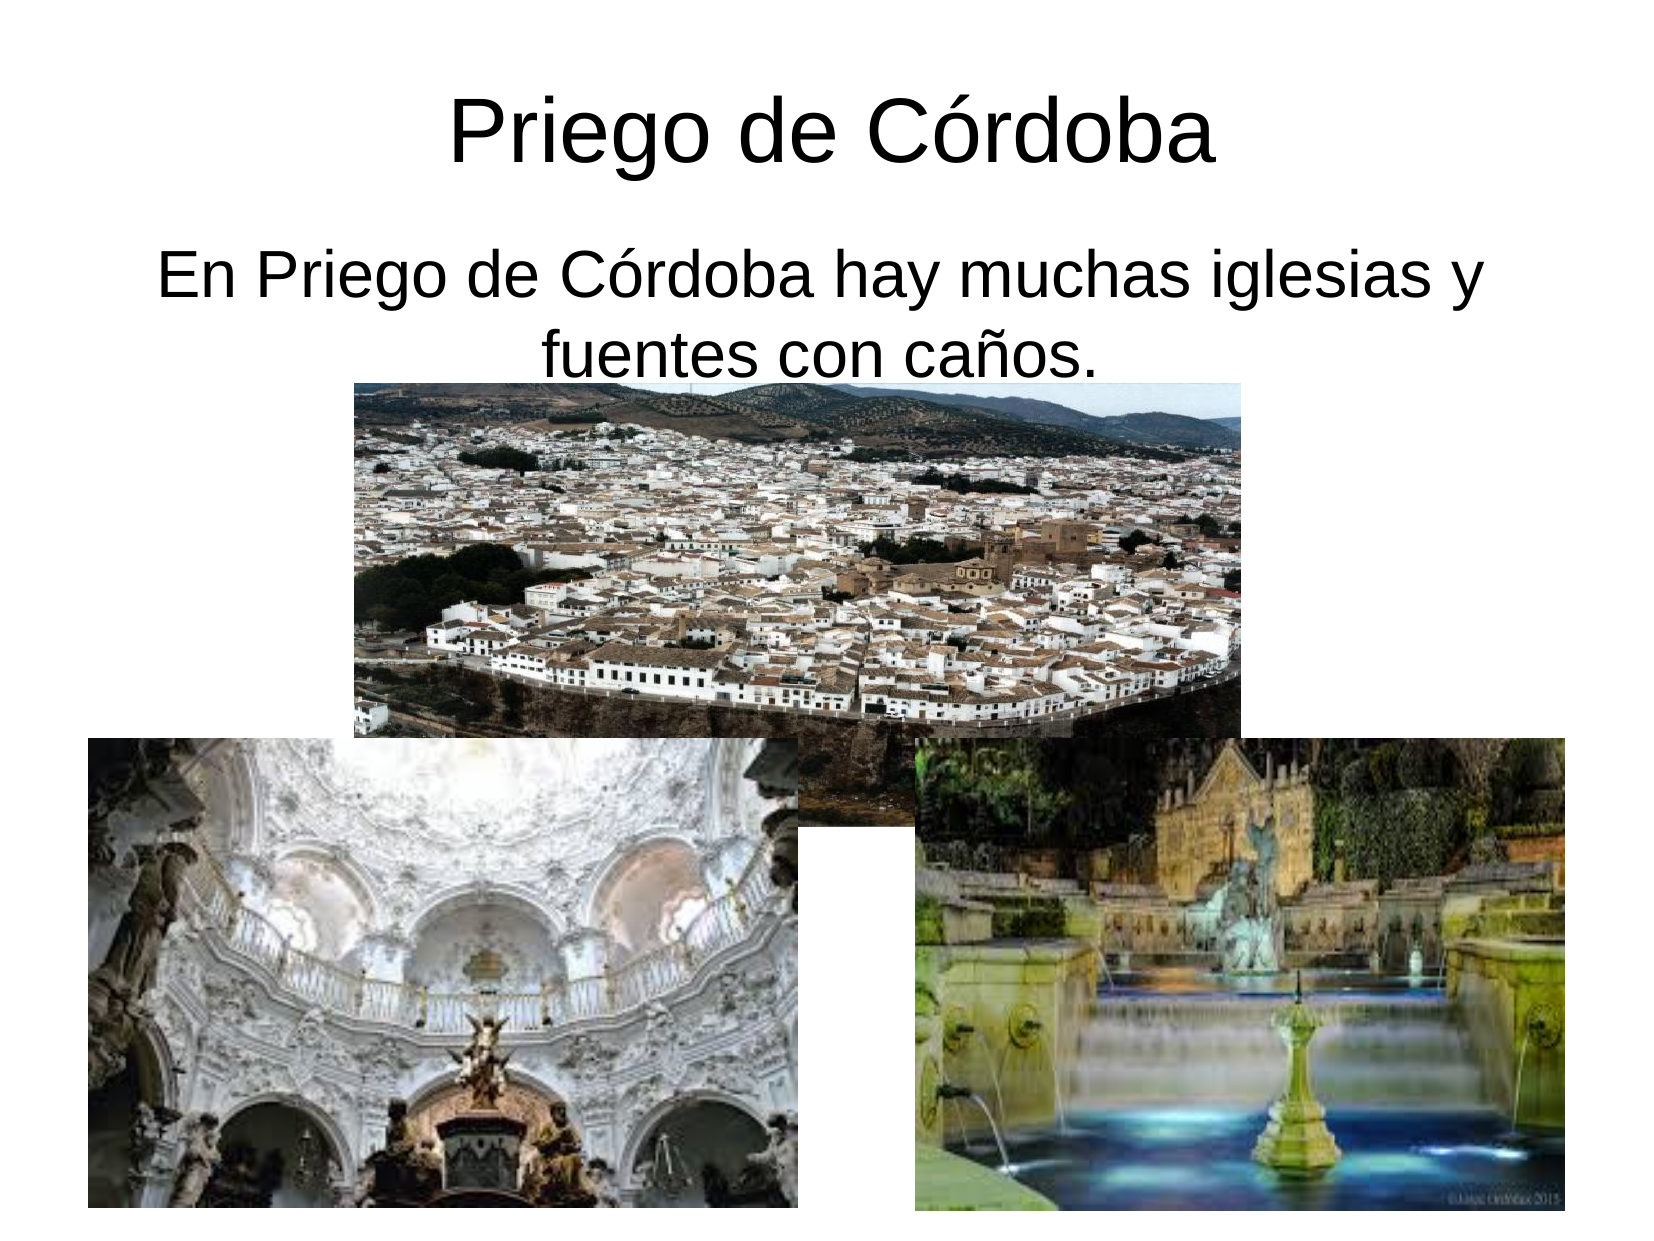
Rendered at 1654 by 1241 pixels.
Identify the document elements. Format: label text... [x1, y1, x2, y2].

subtitle En Priego de Córdoba hay muchas iglesias y fuentes con caños. [76, 179, 1565, 443]
title Priego de Córdoba [88, 29, 1577, 222]
picture [88, 383, 1565, 1211]
